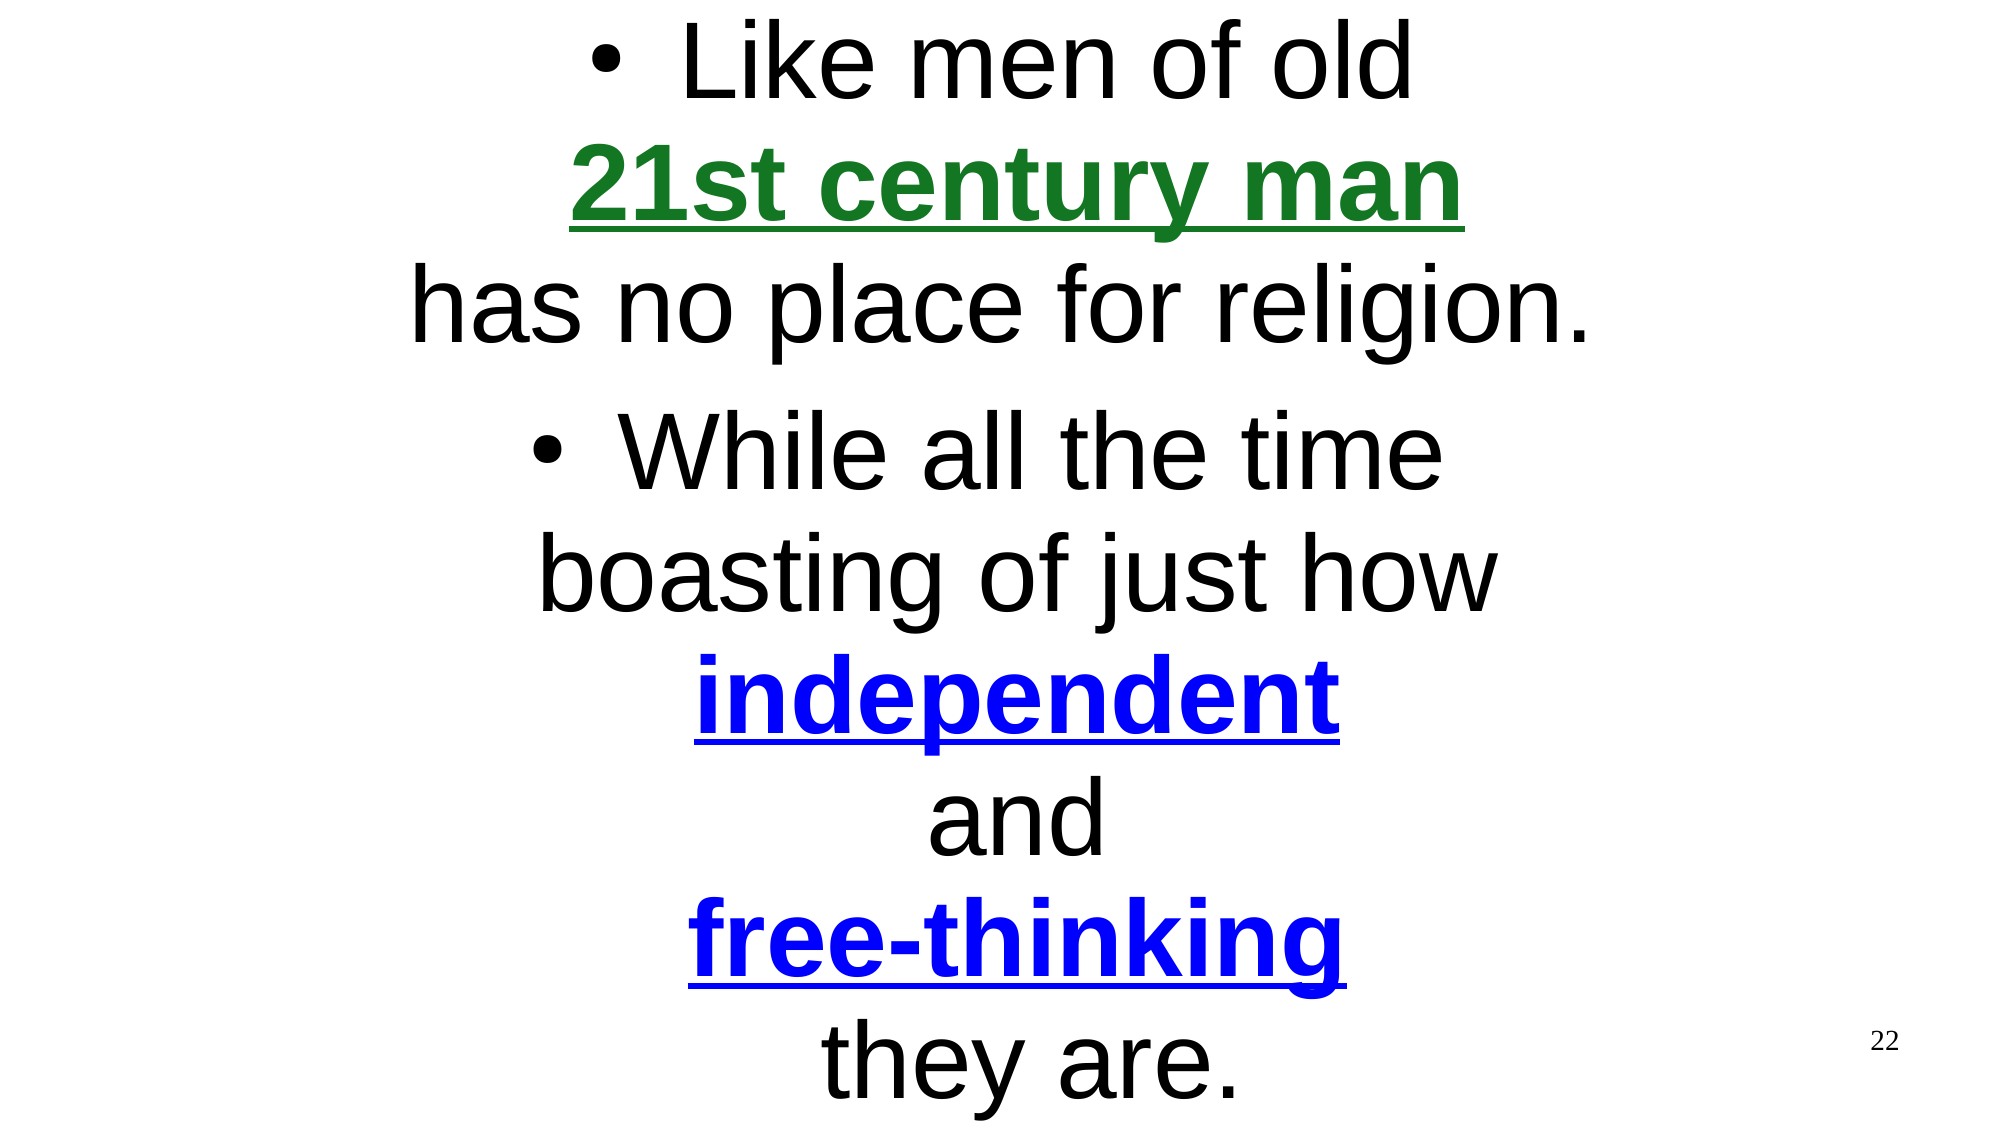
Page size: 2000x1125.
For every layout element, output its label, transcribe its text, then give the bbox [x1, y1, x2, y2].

list Like men of old 21st century man has no place for religion. While all the time boasting of just how independent and free-thinking they are. [0, 0, 1996, 1123]
